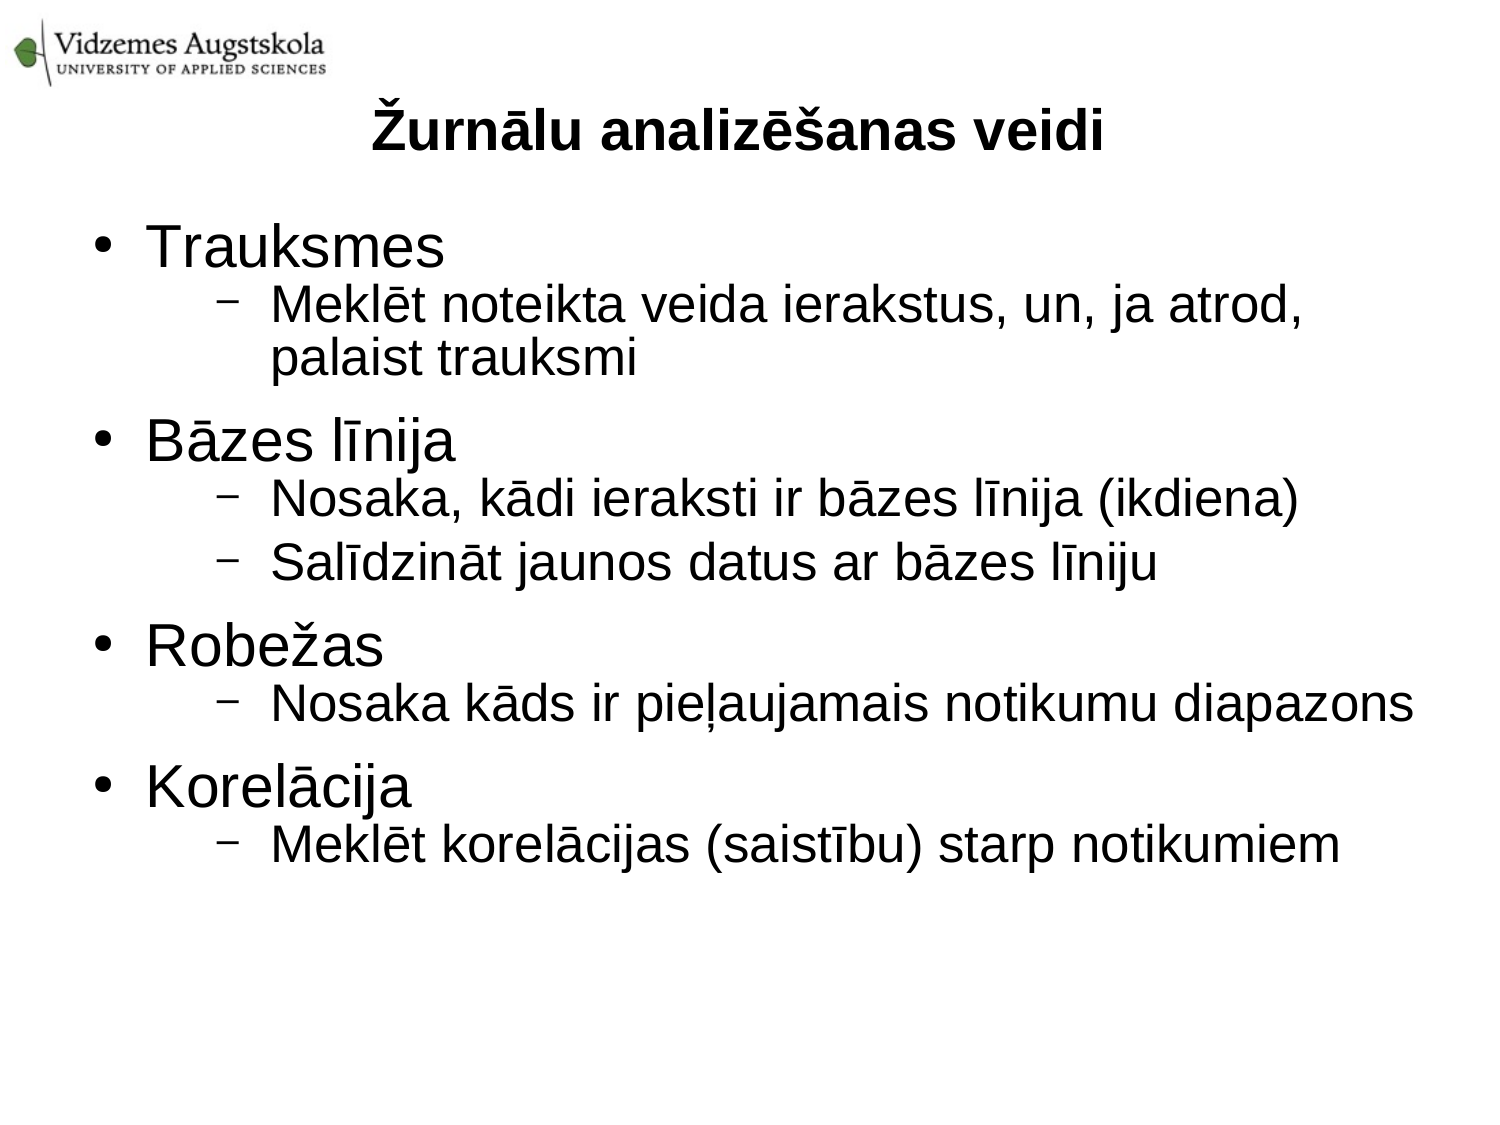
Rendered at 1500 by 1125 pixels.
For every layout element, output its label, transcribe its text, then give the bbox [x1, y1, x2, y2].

picture [5, 2, 334, 102]
title Žurnālu analizēšanas veidi [85, 87, 1372, 177]
list Trauksmes Meklēt noteikta veida ierakstus, un, ja atrod, palaist trauksmi Bāzes līnija Nosaka, kādi ieraksti ir bāzes līnija (ikdiena) Salīdzināt jaunos datus ar bāzes līniju Robežas Nosaka kāds ir pieļaujamais notikumu diapazons Korelācija Meklēt korelācijas (saistību) starp notikumiem [74, 214, 1424, 1004]
